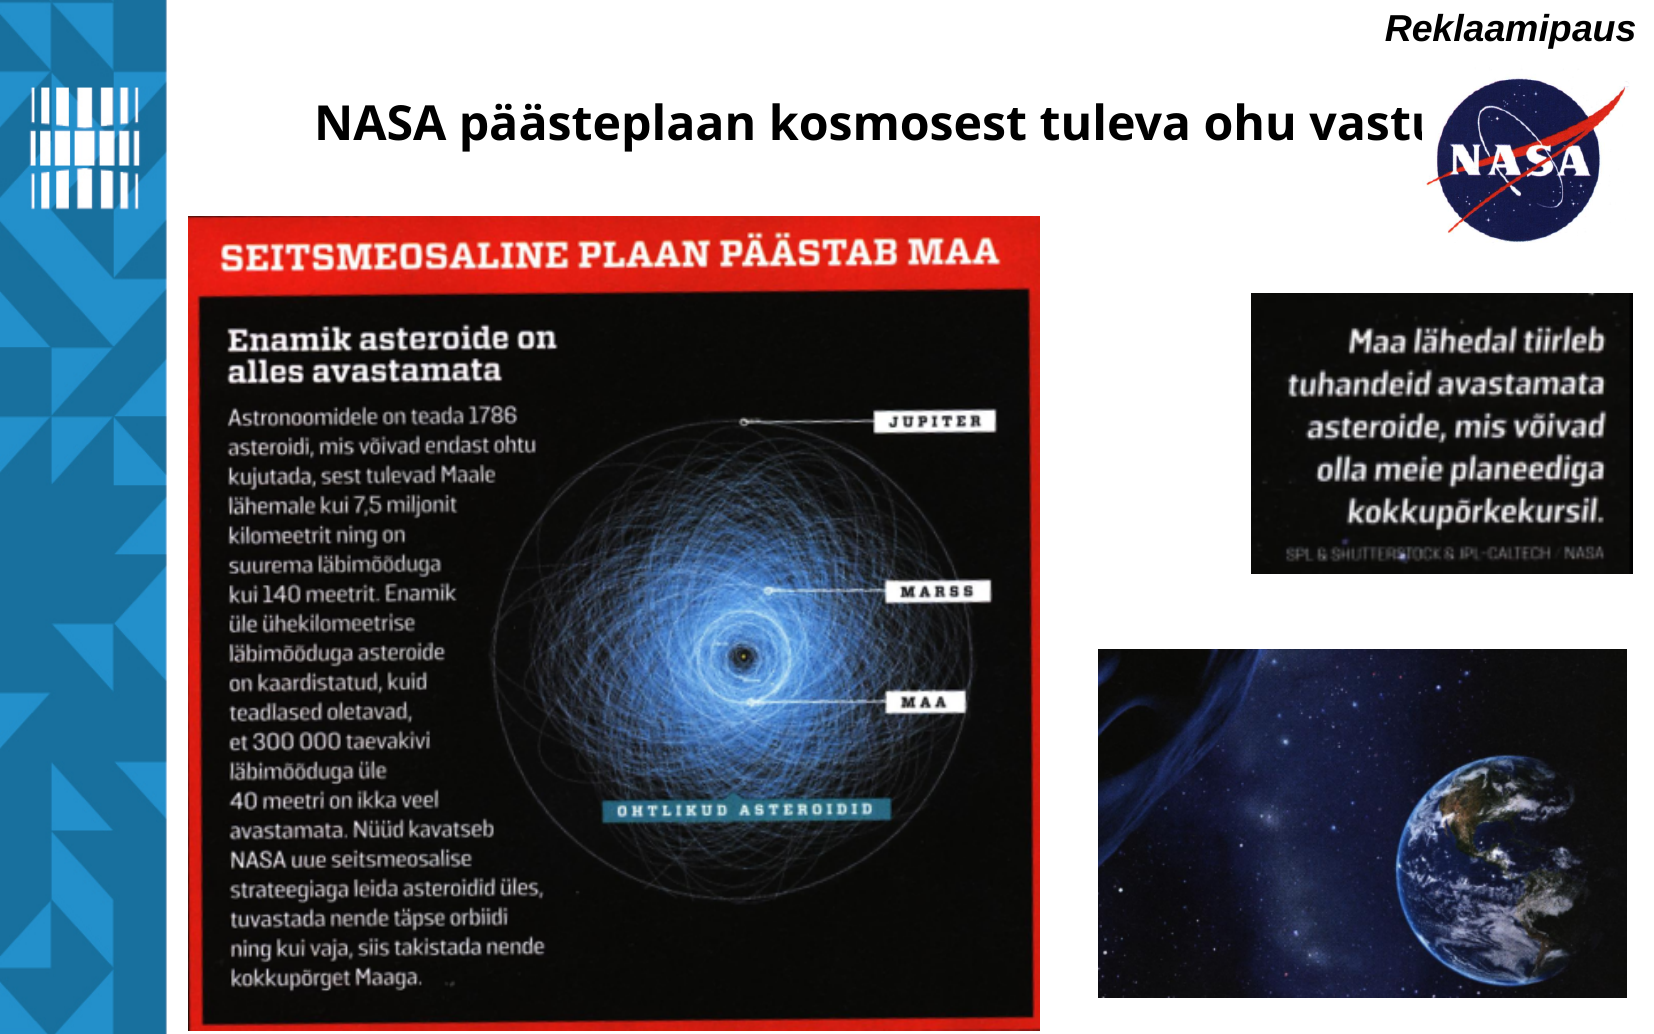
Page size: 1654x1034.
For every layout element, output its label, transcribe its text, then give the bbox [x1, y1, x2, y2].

picture [188, 216, 1040, 1031]
picture [1422, 65, 1630, 249]
picture [1251, 293, 1633, 574]
picture [1098, 649, 1627, 999]
list NASA päästeplaan kosmosest tuleva ohu vastu [314, 88, 1422, 214]
picture [42, 108, 132, 208]
